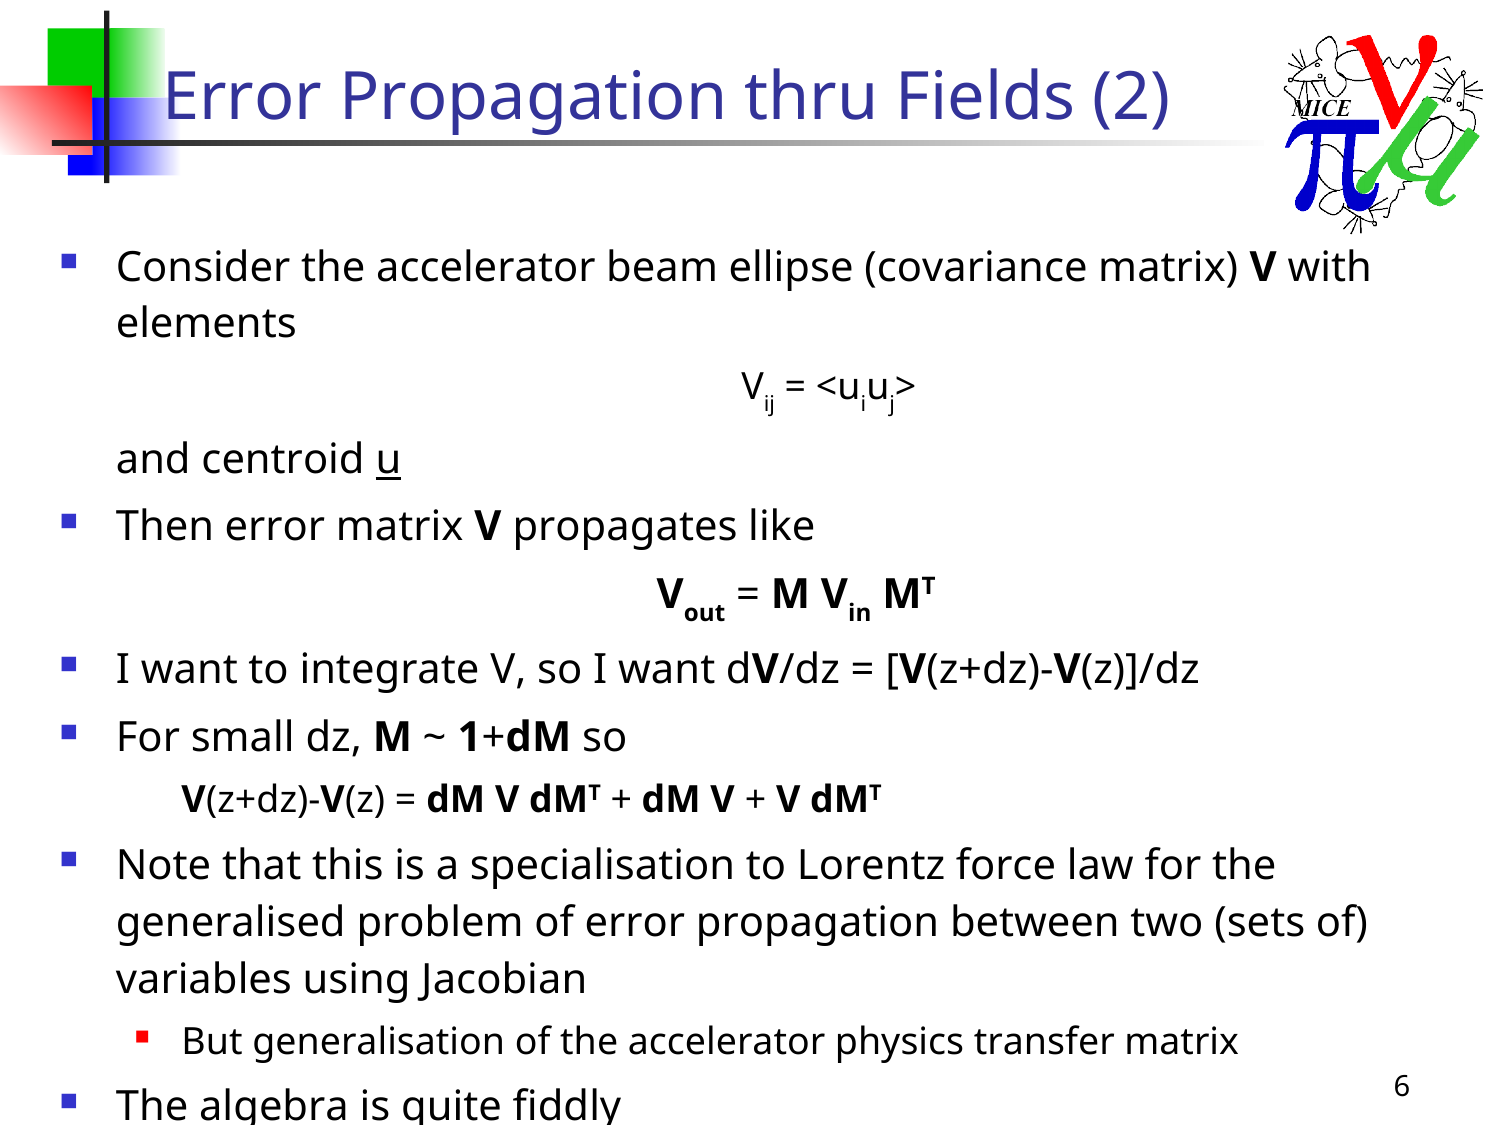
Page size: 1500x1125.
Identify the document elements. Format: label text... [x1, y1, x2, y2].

list Consider the accelerator beam ellipse (covariance matrix) V with elements Vij = <uiuj> and centroid u Then error matrix V propagates like Vout = M Vin MT I want to integrate V, so I want dV/dz = [V(z+dz)-V(z)]/dz For small dz, M ~ 1+dM so V(z+dz)-V(z) = dM V dMT + dM V + V dMT Note that this is a specialisation to Lorentz force law for the generalised problem of error propagation between two (sets of) variables using Jacobian But generalisation of the accelerator physics transfer matrix The algebra is quite fiddly I work in coordinate system u = (x, y, t, px, py, total energy) [59, 236, 1477, 1086]
picture [1264, 5, 1500, 251]
title Error Propagation thru Fields (2) [162, 0, 1441, 188]
